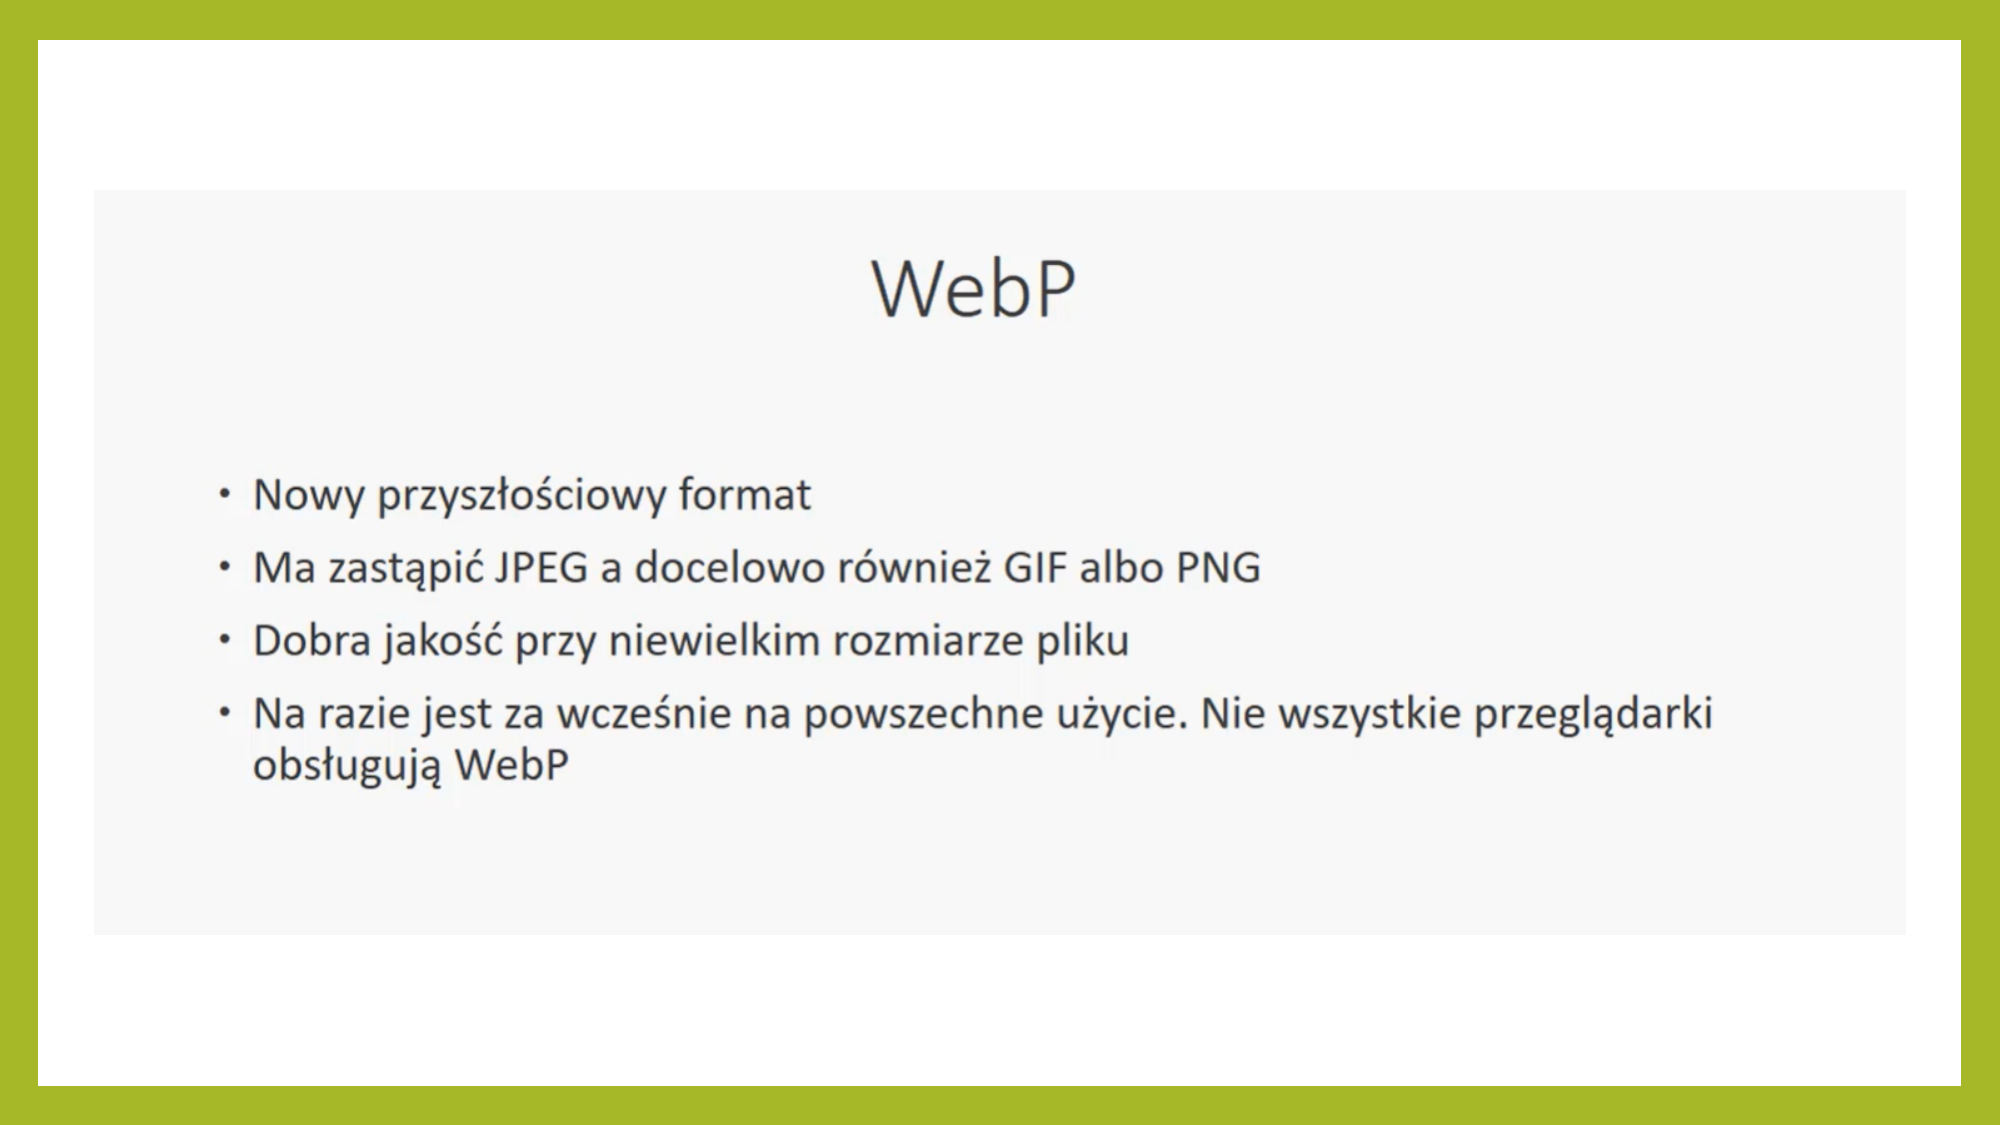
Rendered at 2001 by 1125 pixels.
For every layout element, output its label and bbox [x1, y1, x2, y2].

picture [94, 190, 1906, 935]
